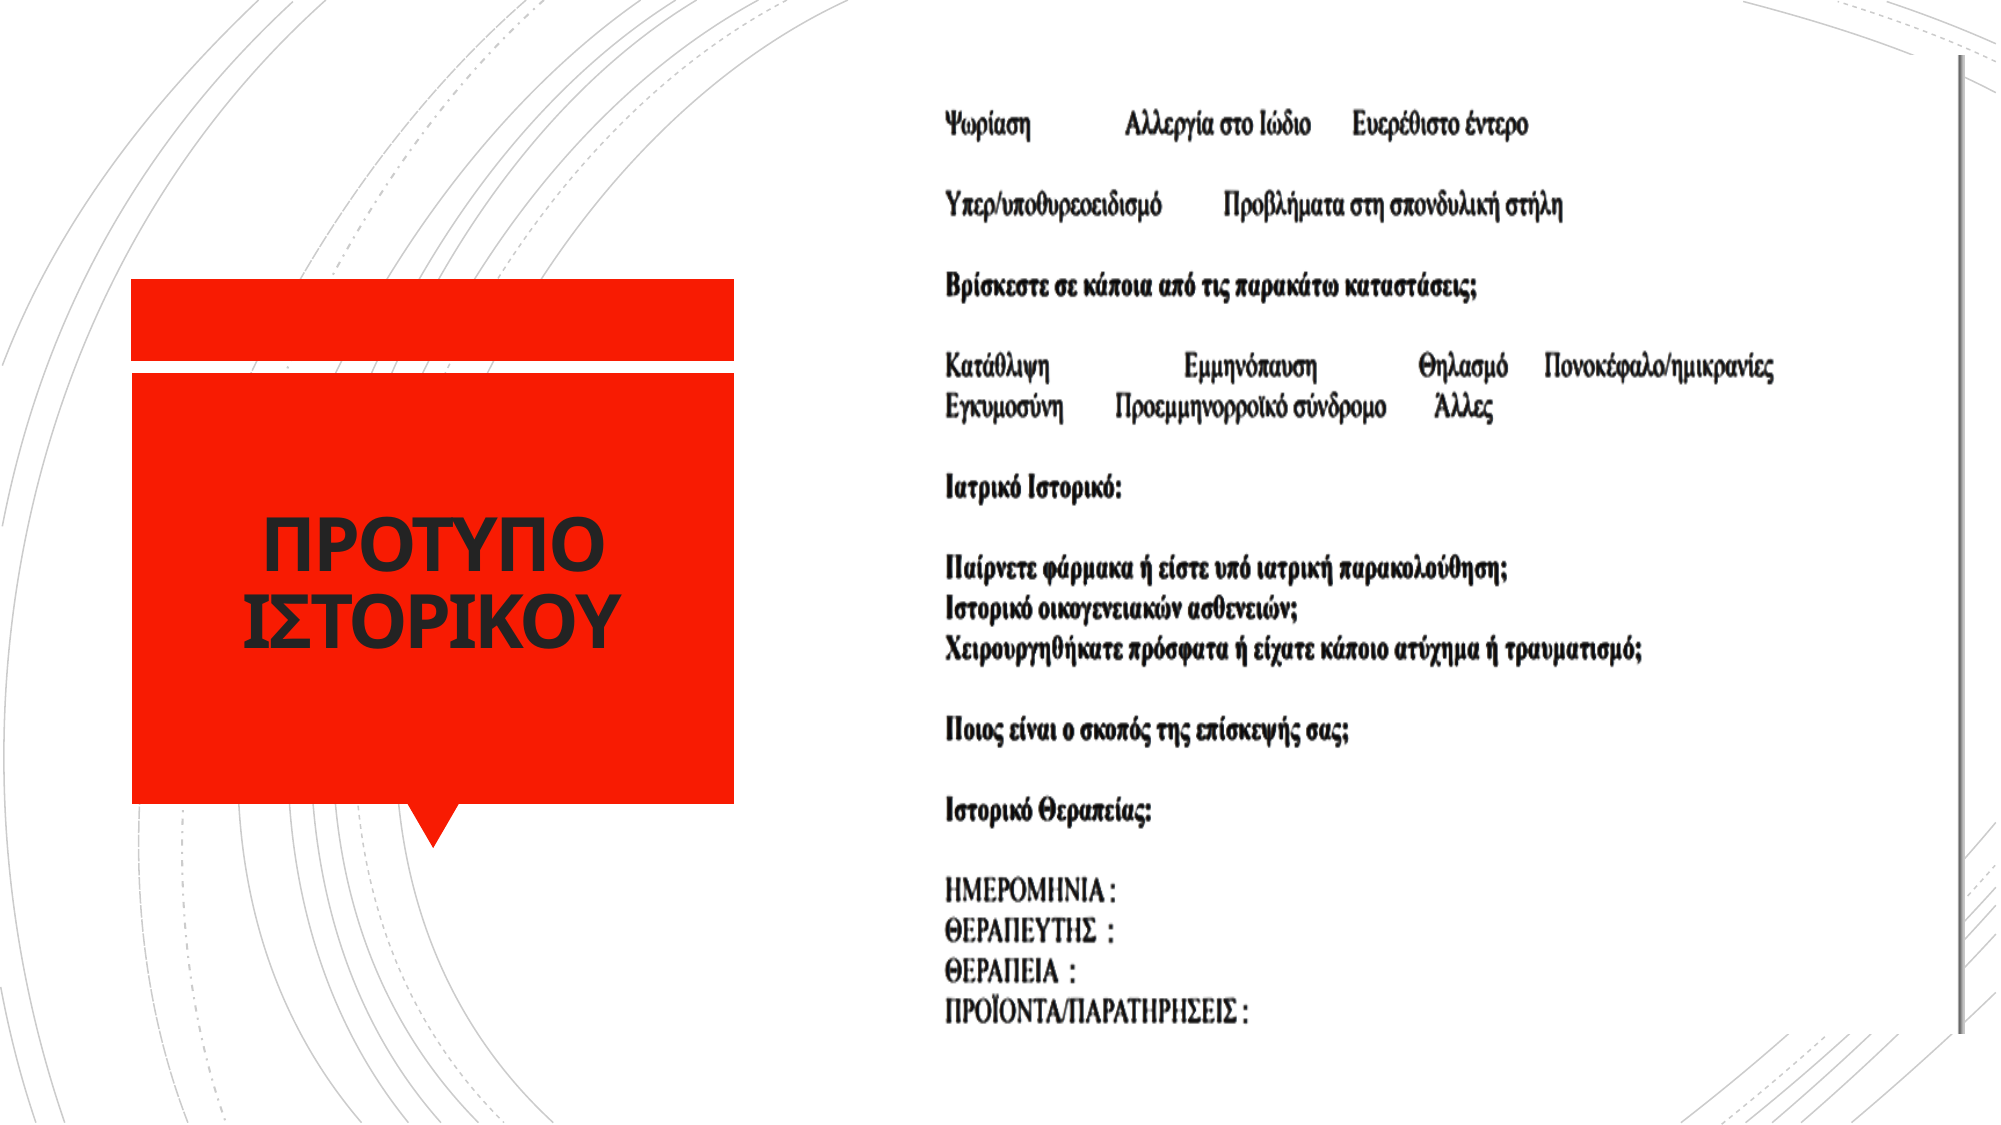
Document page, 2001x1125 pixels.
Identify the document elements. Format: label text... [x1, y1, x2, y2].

picture [839, 55, 1965, 1034]
title ΠΡΟΤΥΠΟ ΙΣΤΟΡΙΚΟΥ [145, 385, 720, 789]
